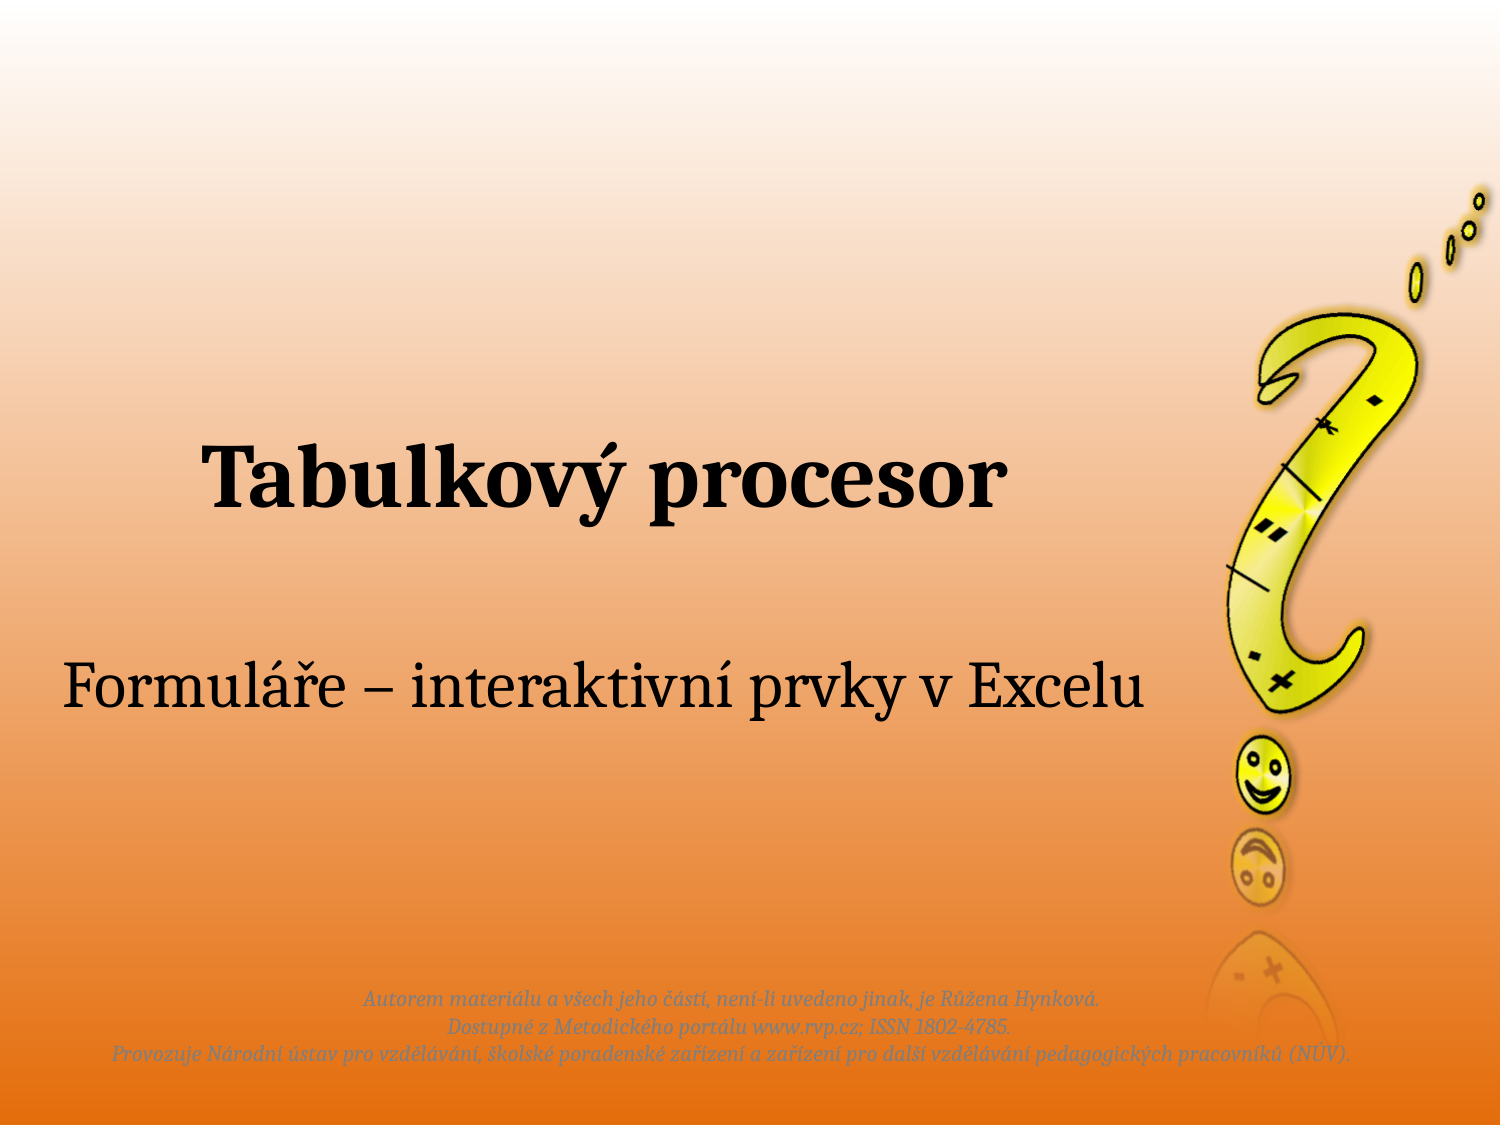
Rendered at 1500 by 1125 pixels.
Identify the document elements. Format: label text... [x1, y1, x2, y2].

title Tabulkový procesor [0, 349, 1211, 592]
picture [1171, 160, 1500, 1125]
text_box Formuláře – interaktivní prvky v Excelu [0, 633, 1211, 921]
text_box Autorem materiálu a všech jeho částí, není-li uvedeno jinak, je Růžena Hynková. Dostupné z Metodického portálu www.rvp.cz; ISSN 1802-4785. Provozuje Národní ústav pro vzdělávání, školské poradenské zařízení a zařízení pro další vzdělávání pedagogických pracovníků (NÚV). [0, 976, 1483, 1074]
